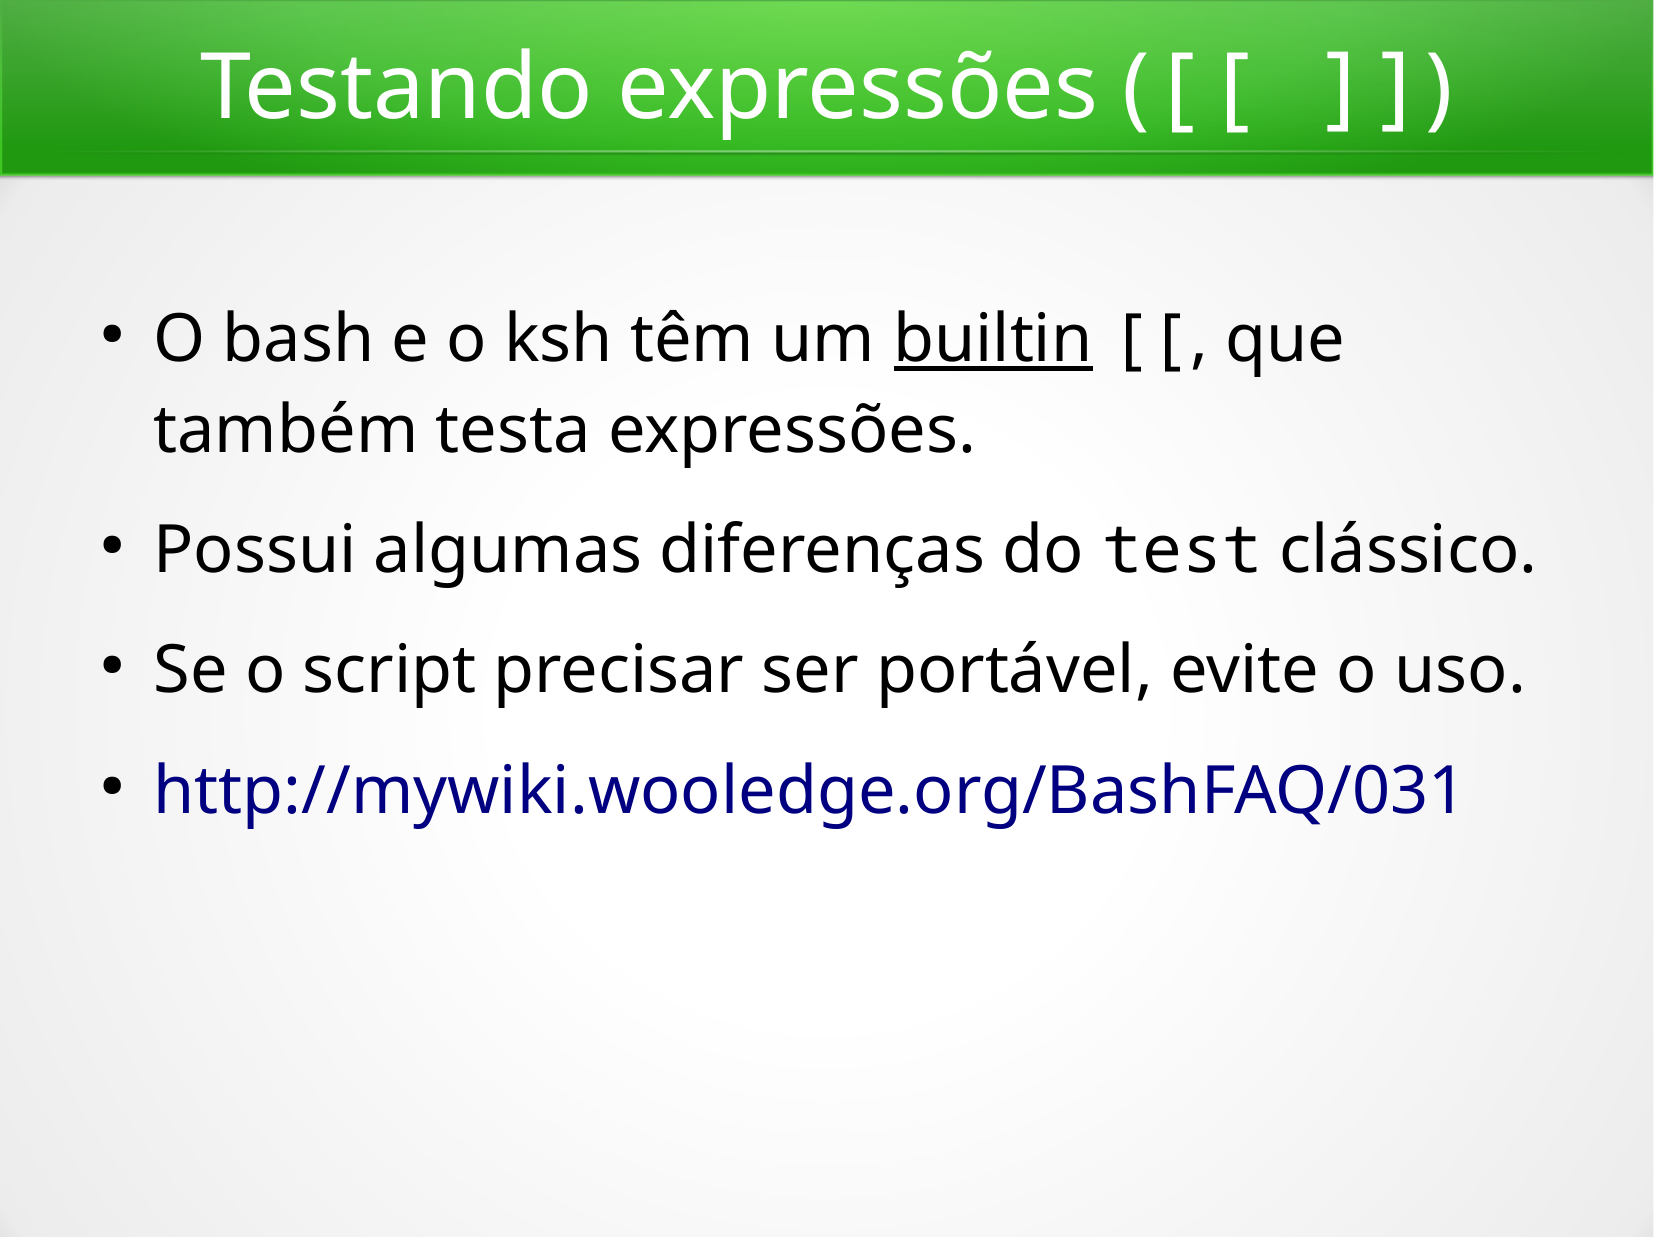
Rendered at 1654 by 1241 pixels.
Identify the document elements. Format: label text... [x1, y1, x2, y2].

picture [0, 0, 1654, 1237]
title Testando expressões ([[ ]]) [82, 11, 1571, 154]
list O bash e o ksh têm um builtin [[, que também testa expressões. Possui algumas diferenças do test clássico. Se o script precisar ser portável, evite o uso. http://mywiki.wooledge.org/BashFAQ/031 [82, 290, 1571, 1010]
